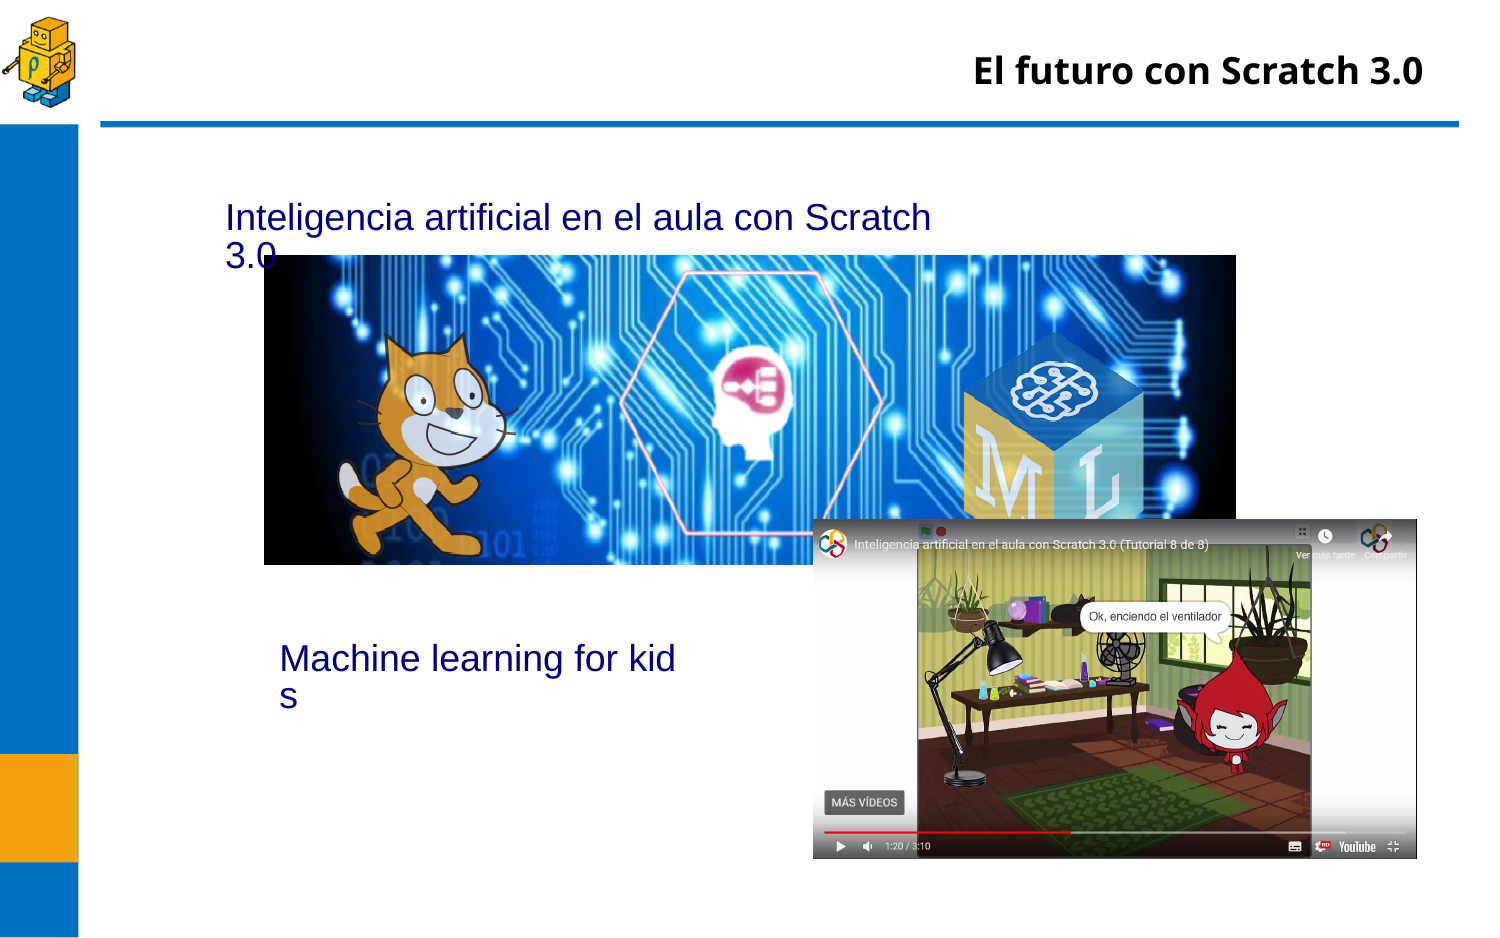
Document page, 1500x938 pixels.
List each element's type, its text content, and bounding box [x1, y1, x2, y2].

picture [264, 255, 1417, 859]
text_box El futuro con Scratch 3.0 [957, 31, 1478, 102]
picture [0, 15, 80, 110]
text_box Machine learning for kids [264, 618, 701, 701]
text_box Inteligencia artificial en el aula con Scratch 3.0 [210, 178, 976, 271]
